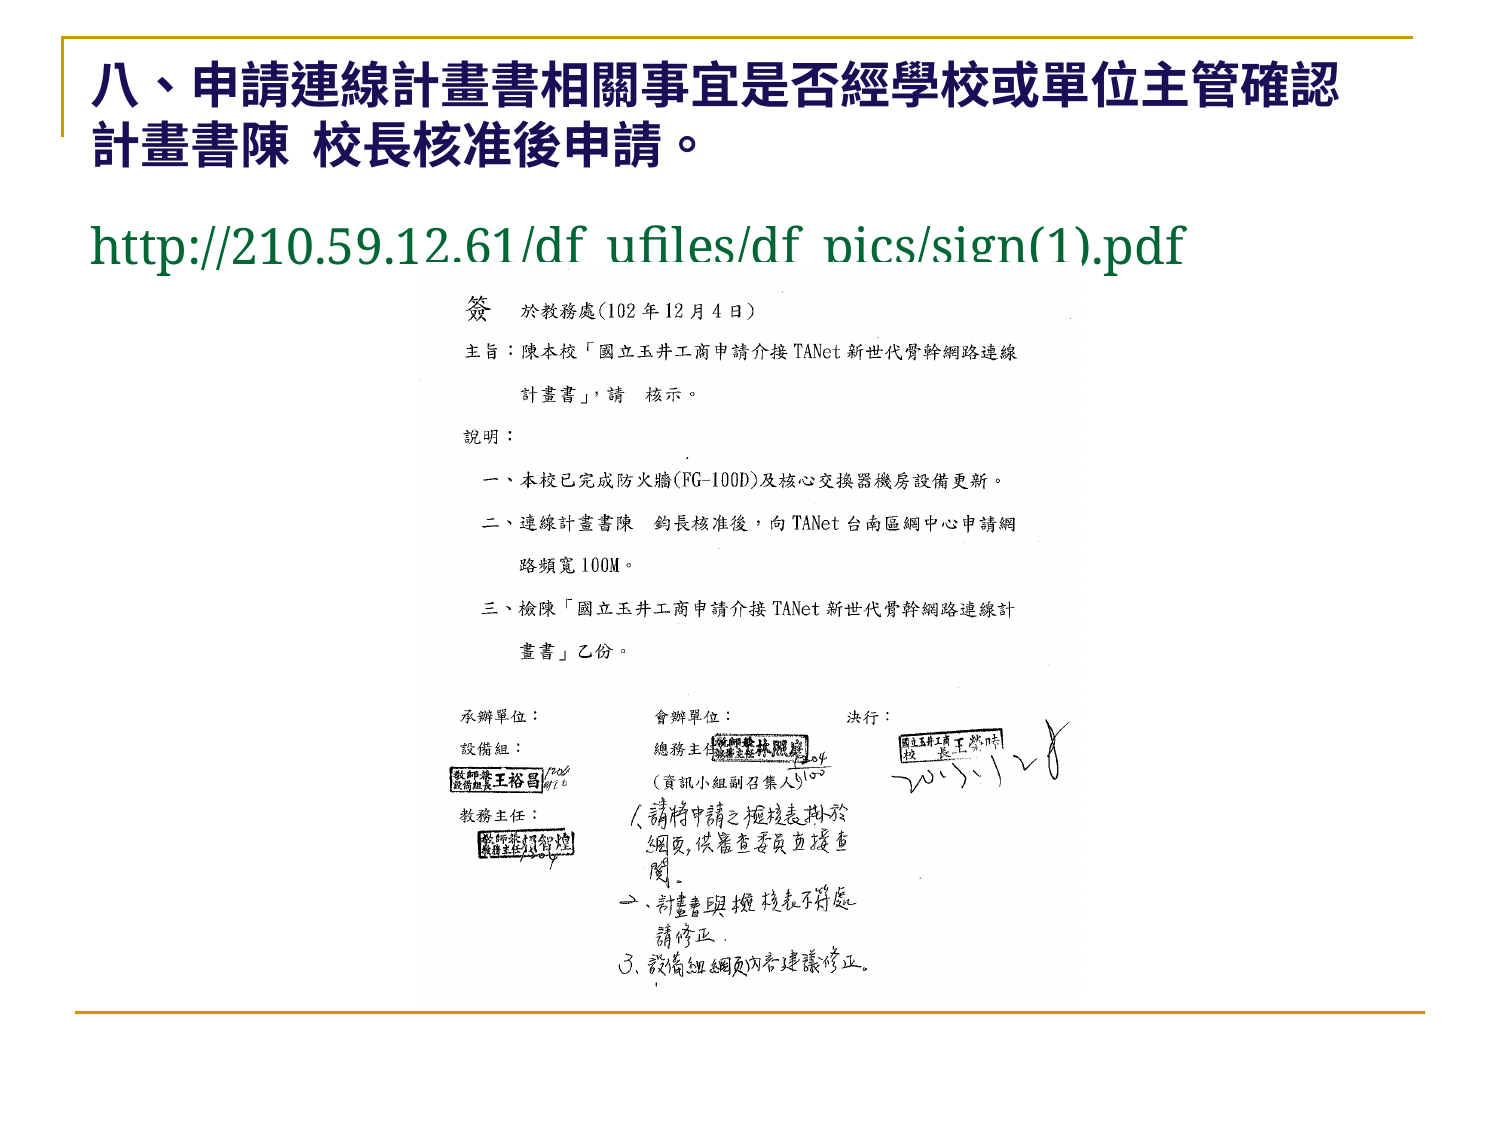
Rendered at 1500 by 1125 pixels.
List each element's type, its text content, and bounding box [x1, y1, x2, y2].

title 八、申請連線計畫書相關事宜是否經學校或單位主管確認 計畫書陳 校長核准後申請。 http://210.59.12.61/df_ufiles/df_pics/sign(1).pdf [75, 45, 1426, 233]
picture [417, 262, 1083, 1006]
